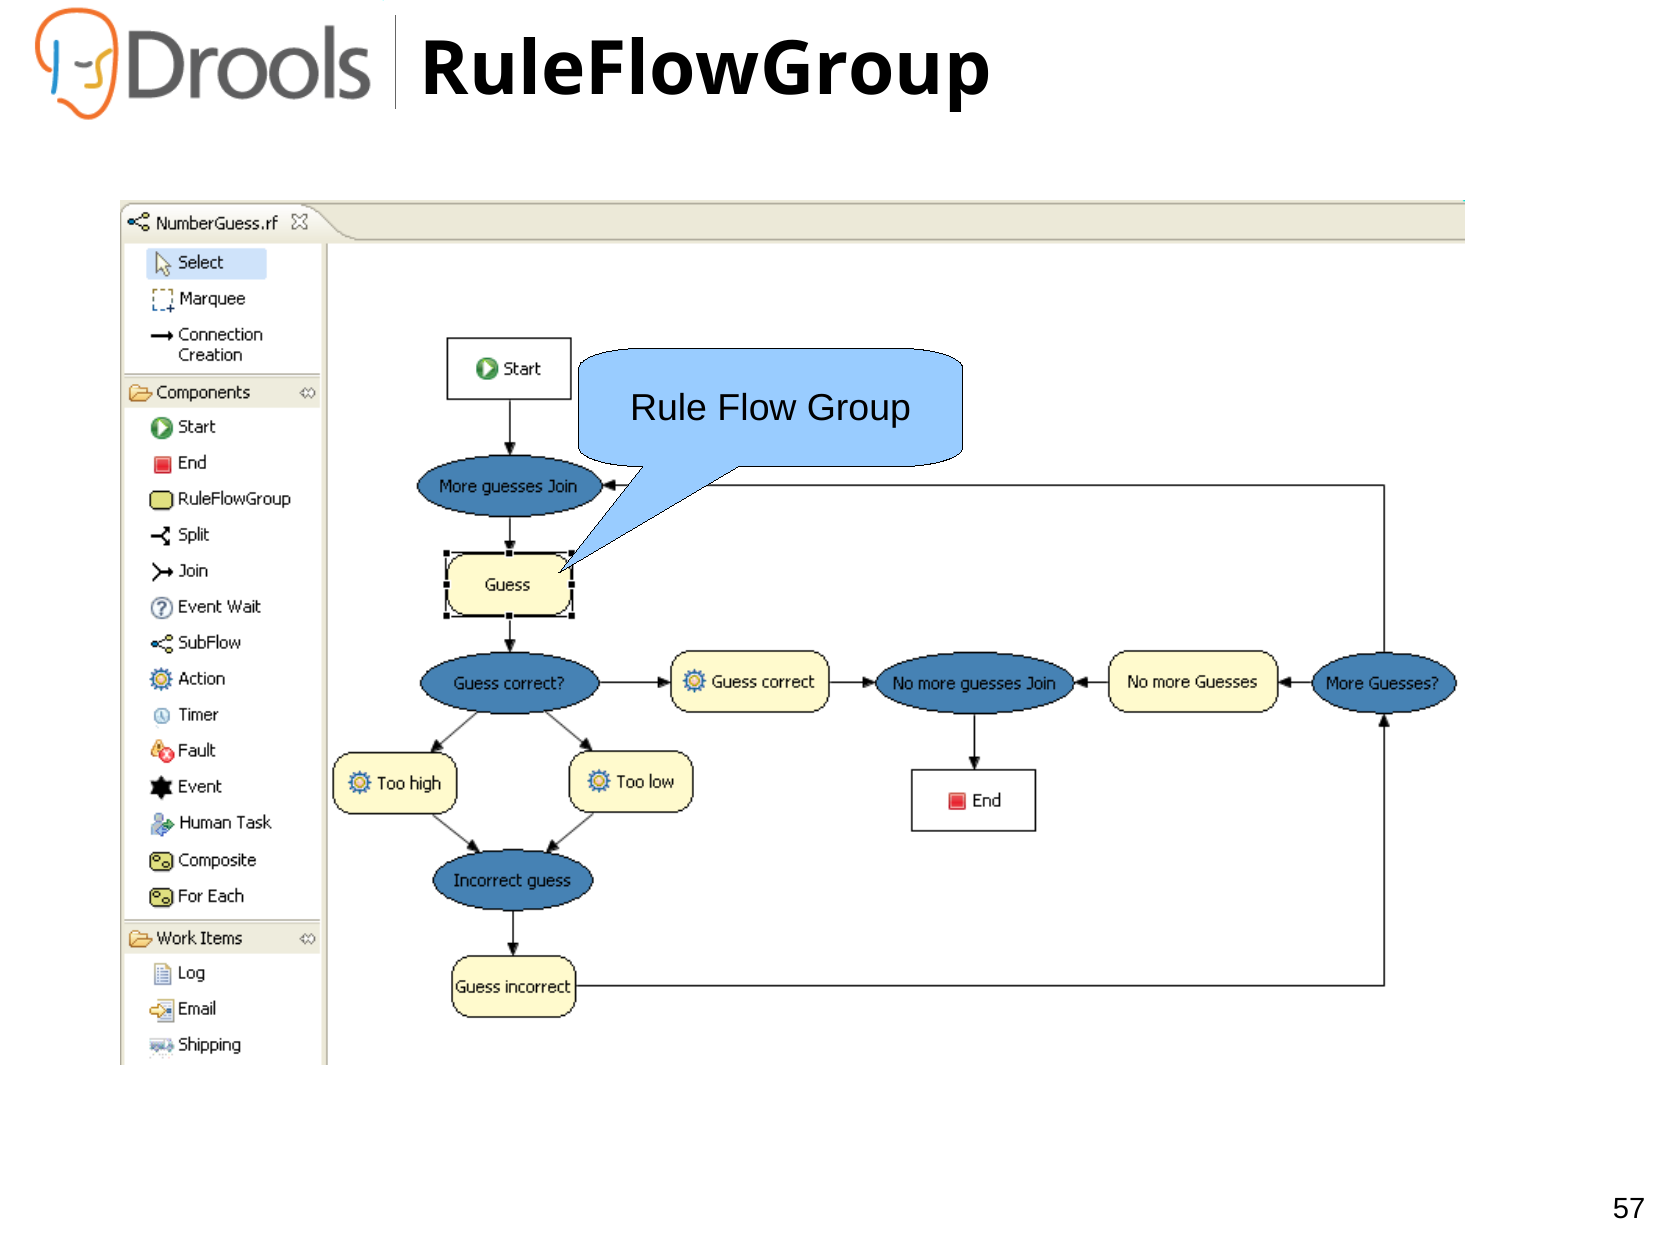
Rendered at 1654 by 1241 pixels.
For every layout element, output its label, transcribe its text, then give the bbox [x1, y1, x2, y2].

picture [29, 0, 384, 126]
picture [120, 200, 1465, 1065]
title RuleFlowGroup [419, 6, 1630, 125]
text_box Rule Flow Group [558, 348, 963, 573]
